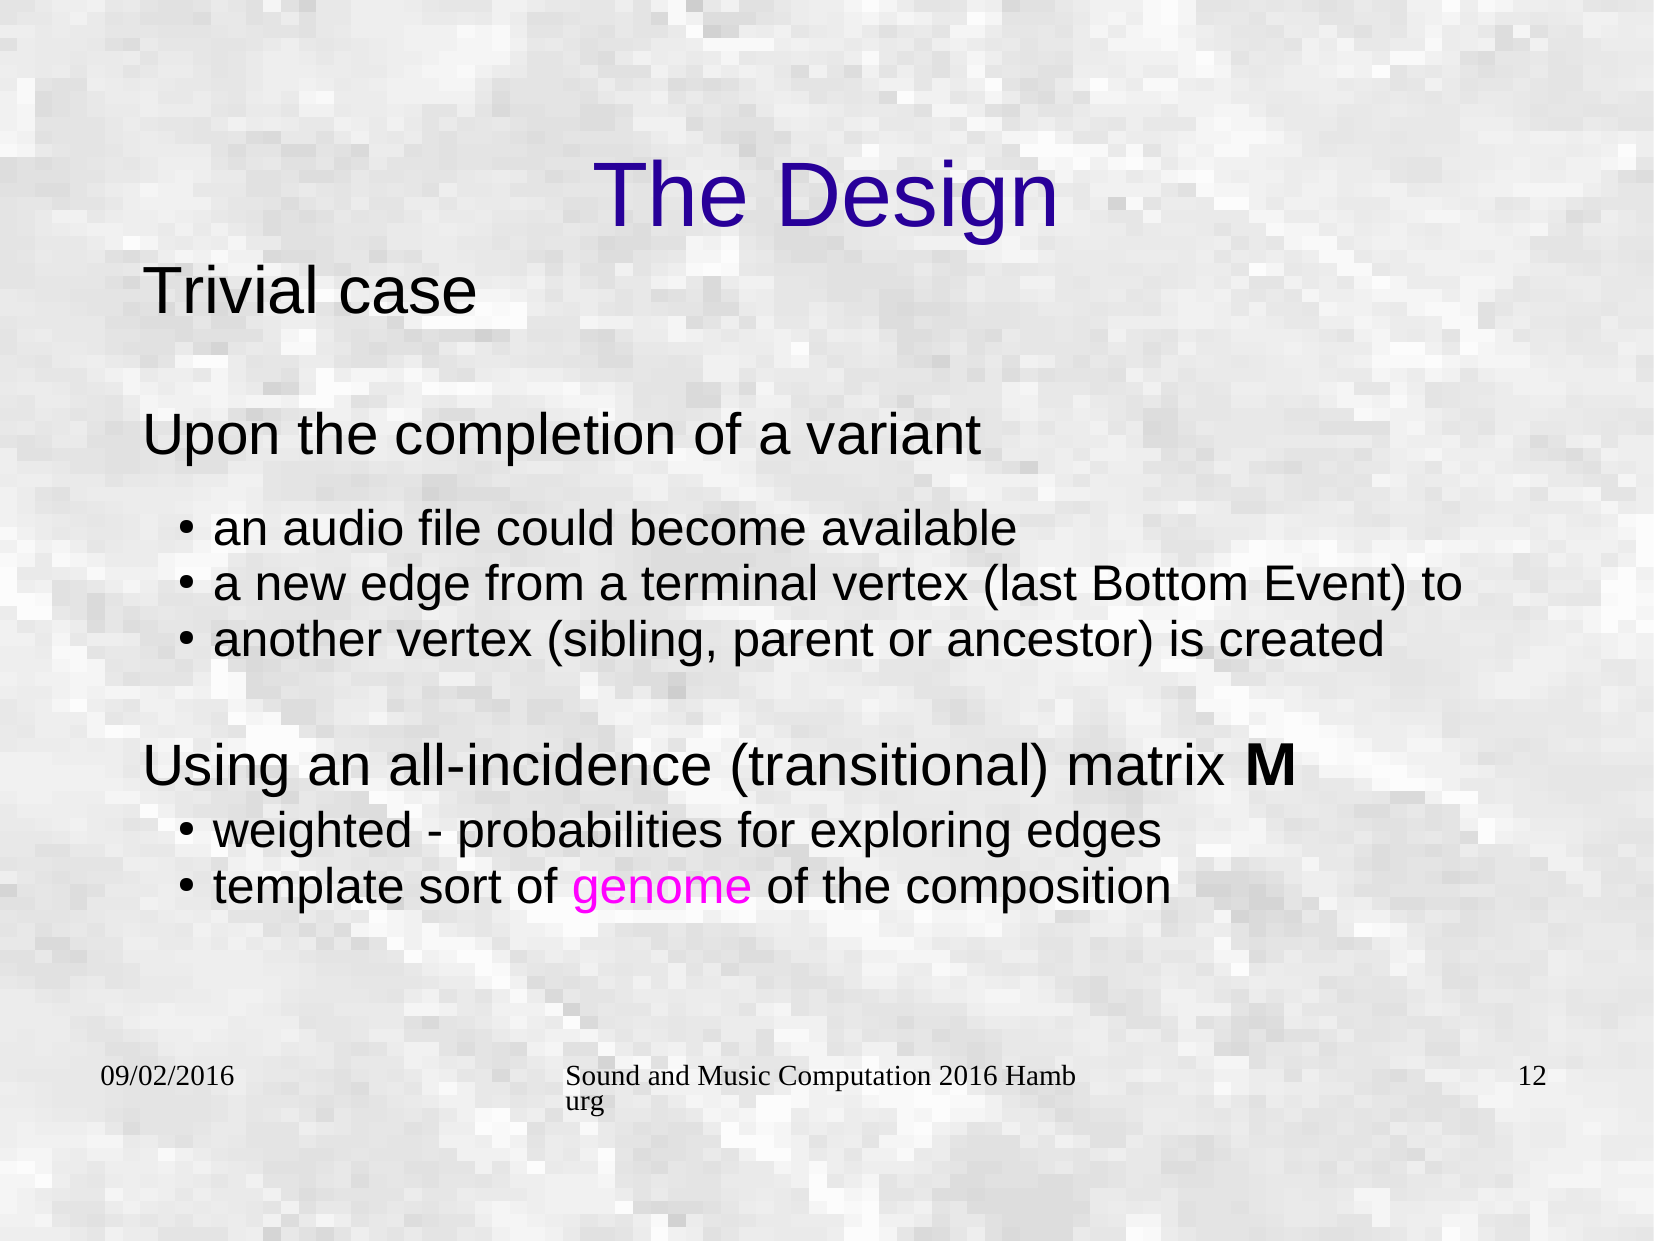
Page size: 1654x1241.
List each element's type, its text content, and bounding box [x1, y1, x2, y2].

picture [0, 0, 1654, 1241]
title The Design [118, 98, 1536, 291]
subtitle Trivial case Upon the completion of a variant an audio file could become available a new edge from a terminal vertex (last Bottom Event) to another vertex (sibling, parent or ancestor) is created Using an all-incidence (transitional) matrix M weighted - probabilities for exploring edges template sort of genome of the composition [142, 256, 1530, 1189]
